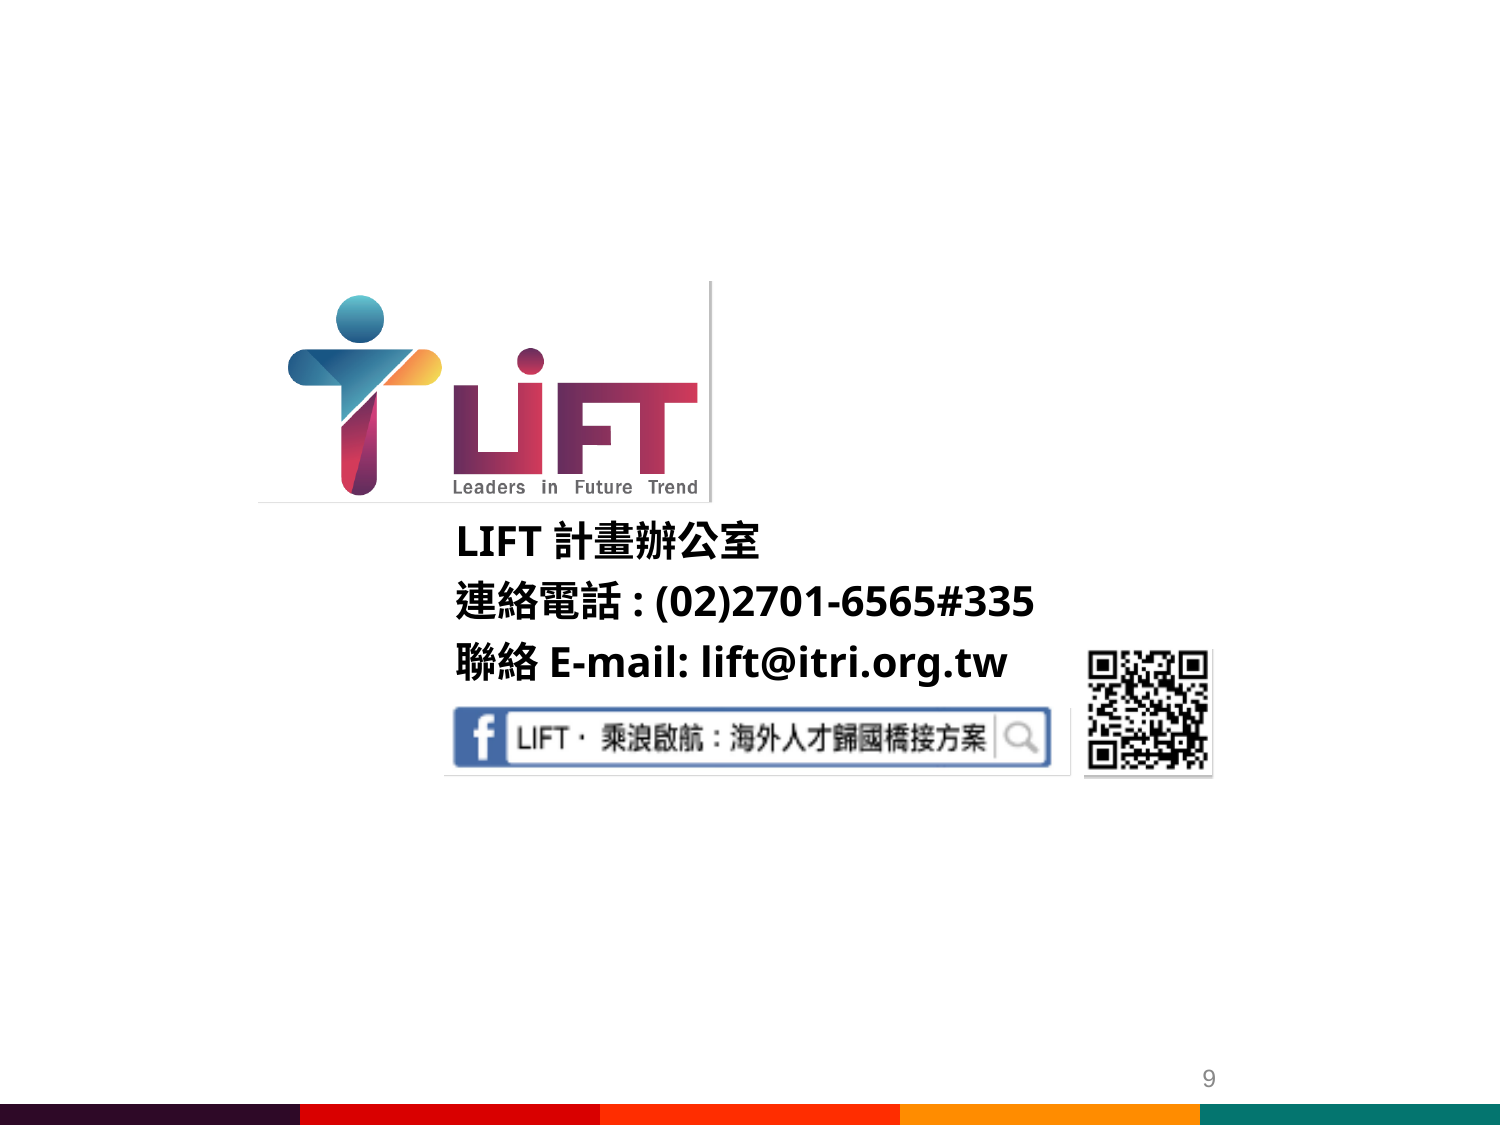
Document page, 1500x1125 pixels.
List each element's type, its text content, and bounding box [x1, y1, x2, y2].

picture [440, 703, 1070, 775]
text_box LIFT計畫辦公室 連絡電話: (02)2701-6565#335 聯絡E-mail: lift@itri.org.tw [440, 507, 1188, 808]
picture [253, 277, 709, 502]
text_box 9 [1187, 1055, 1500, 1103]
picture [1080, 645, 1212, 775]
